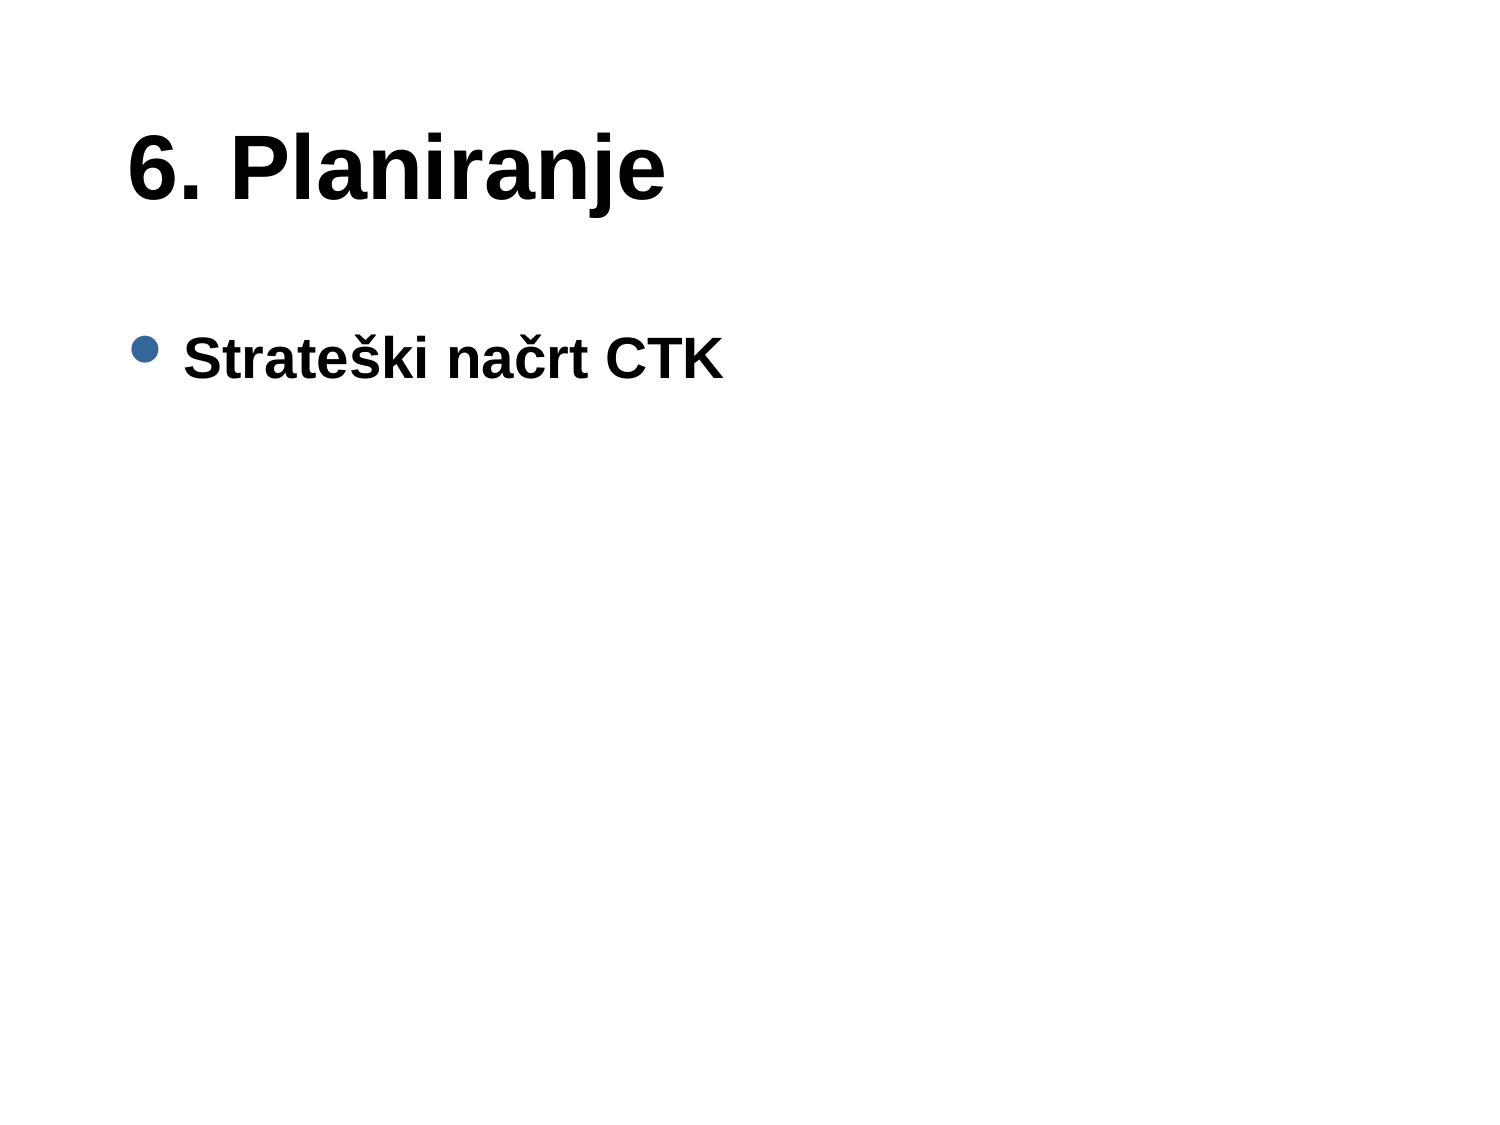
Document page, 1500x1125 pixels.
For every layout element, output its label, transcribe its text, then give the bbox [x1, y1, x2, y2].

list Strateški načrt CTK [112, 312, 1388, 988]
title 6. Planiranje [112, 37, 1388, 225]
